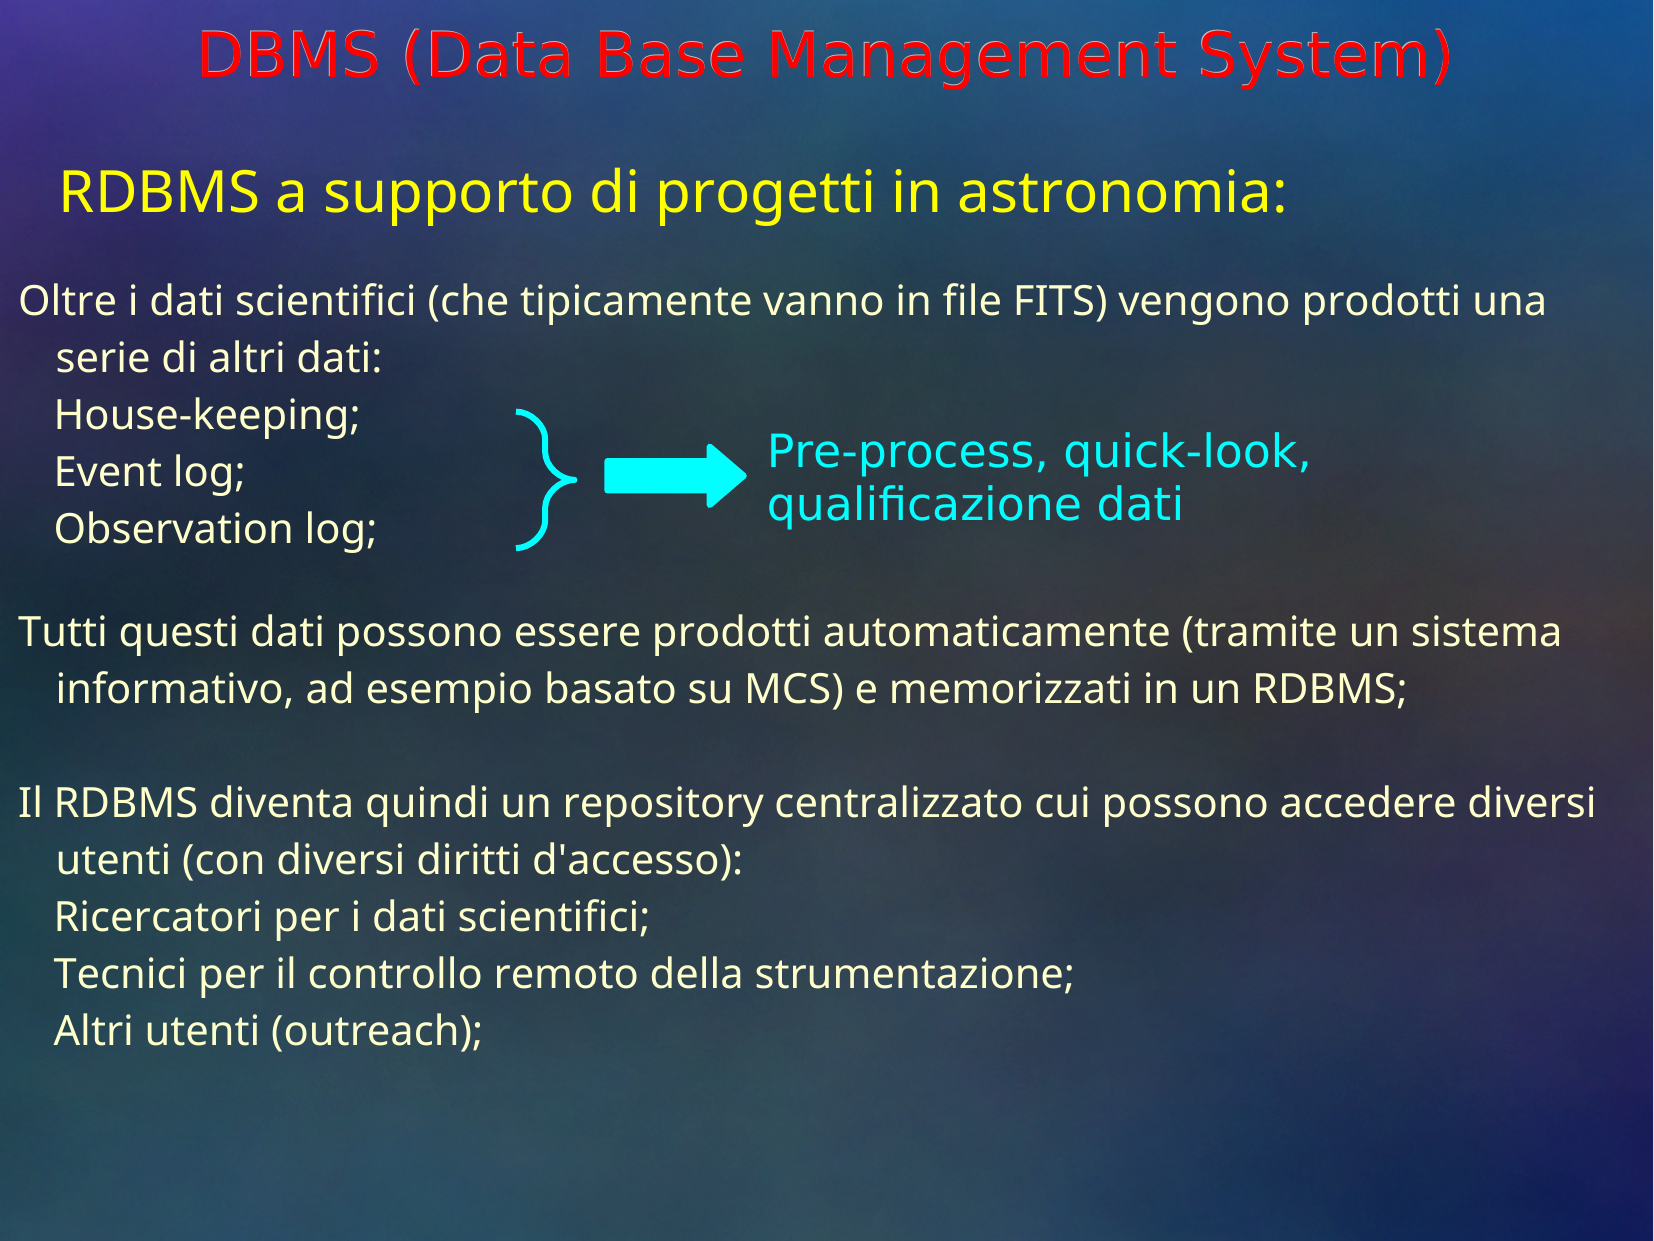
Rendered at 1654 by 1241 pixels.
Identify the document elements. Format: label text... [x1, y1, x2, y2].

text_box RDBMS a supporto di progetti in astronomia: [23, 150, 1598, 248]
text_box Pre-process, quick-look, qualificazione dati [766, 424, 1430, 578]
text_box Tutti questi dati possono essere prodotti automaticamente (tramite un sistema informativo, ad esempio basato su MCS) e memorizzati in un RDBMS; Il RDBMS diventa quindi un repository centralizzato cui possono accedere diversi utenti (con diversi diritti d'accesso): Ricercatori per i dati scientifici; Tecnici per il controllo remoto della strumentazione; Altri utenti (outreach); [18, 601, 1653, 1092]
text_box [607, 446, 744, 506]
picture [0, 0, 1654, 1241]
text_box Oltre i dati scientifici (che tipicamente vanno in file FITS) vengono prodotti una serie di altri dati: House-keeping; Event log; Observation log; [18, 270, 1653, 566]
